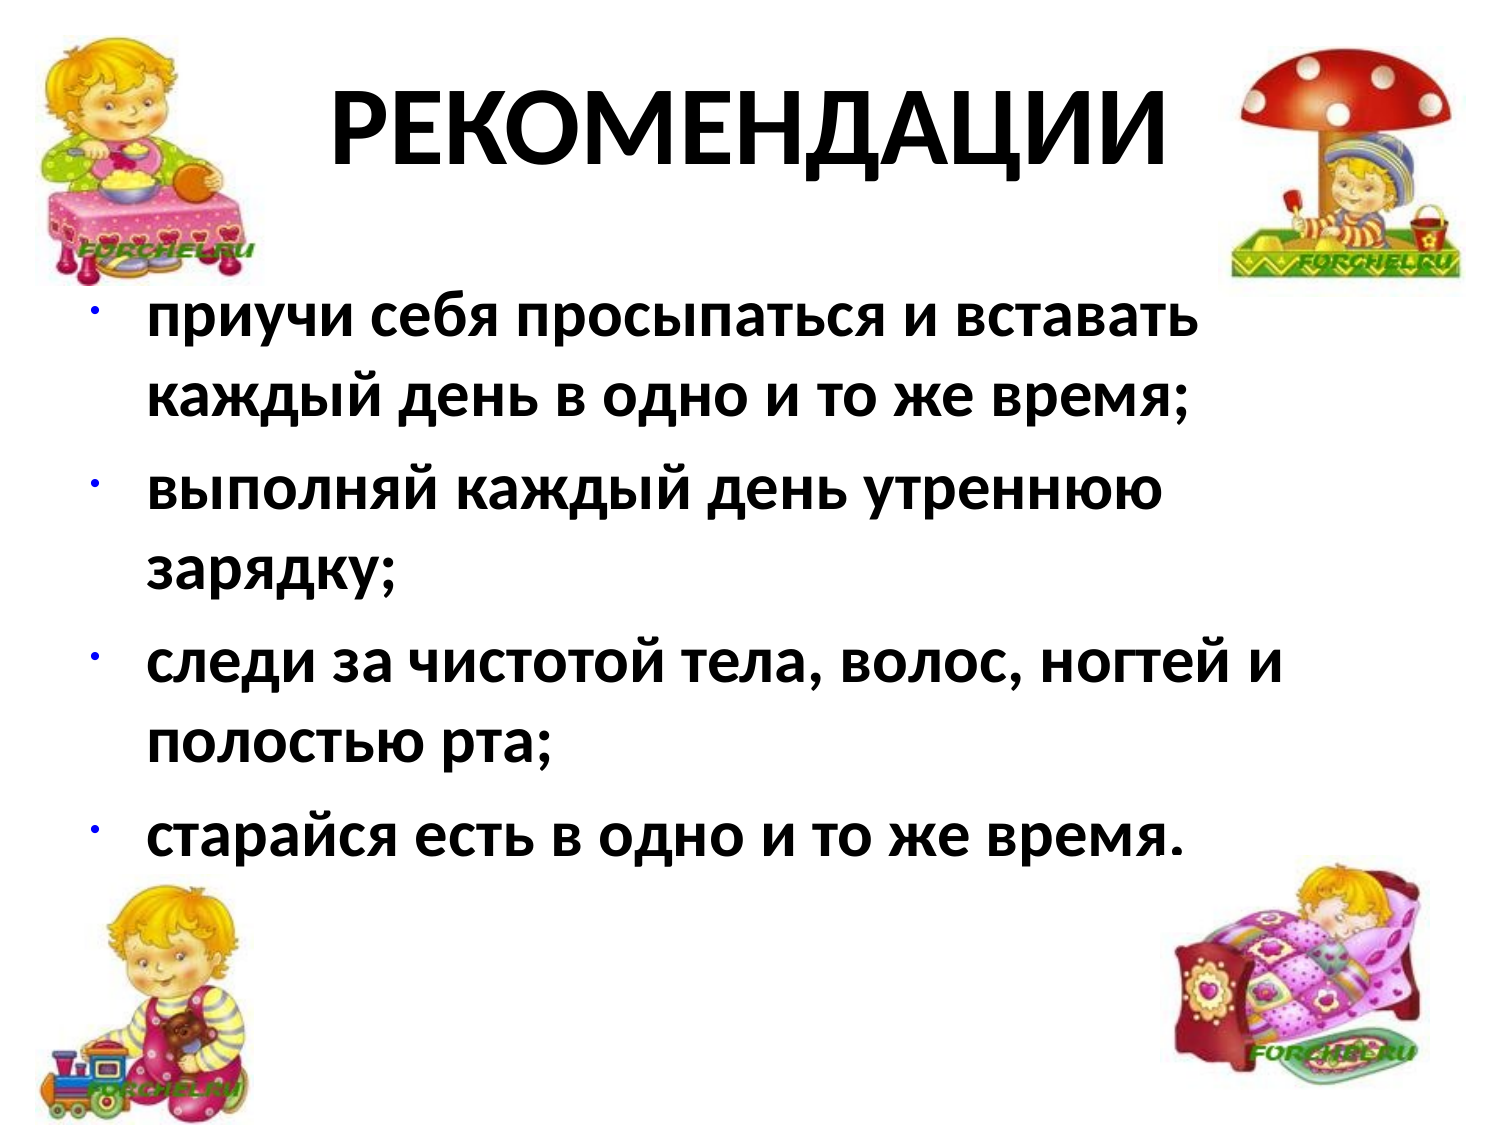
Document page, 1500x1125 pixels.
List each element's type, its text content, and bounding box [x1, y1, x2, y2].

title РЕКОМЕНДАЦИИ [270, 45, 1425, 233]
picture [35, 874, 254, 1125]
list приучи себя просыпаться и вставать каждый день в одно и то же время; выполняй каждый день утреннюю зарядку; следи за чистотой тела, волос, ногтей и полостью рта; старайся есть в одно и то же время. [75, 262, 1425, 1005]
picture [35, 35, 270, 286]
picture [1160, 855, 1430, 1090]
picture [1218, 46, 1466, 297]
